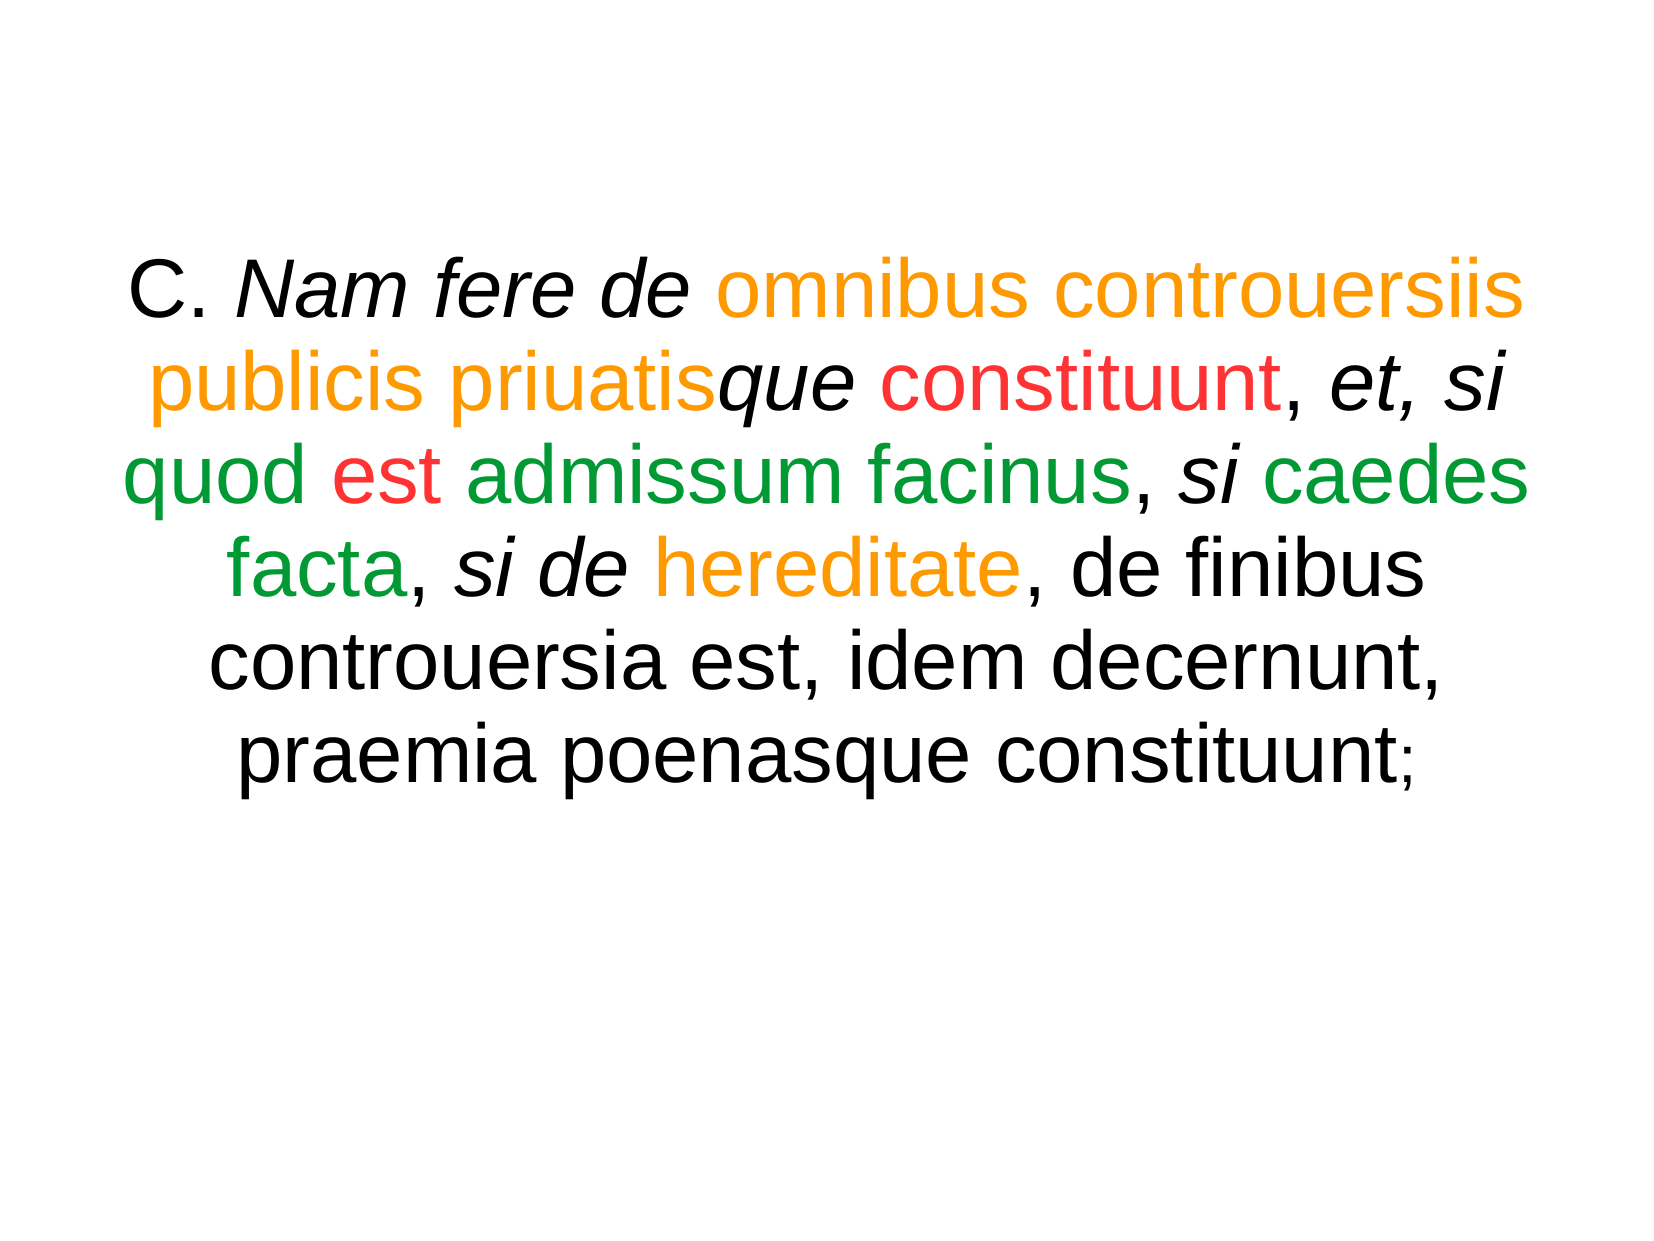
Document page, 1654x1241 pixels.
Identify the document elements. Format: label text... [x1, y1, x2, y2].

subtitle C. Nam fere de omnibus controuersiis publicis priuatisque constituunt, et, si quod est admissum facinus, si caedes facta, si de hereditate, de finibus controuersia est, idem decernunt, praemia poenasque constituunt; [82, 82, 1571, 1109]
